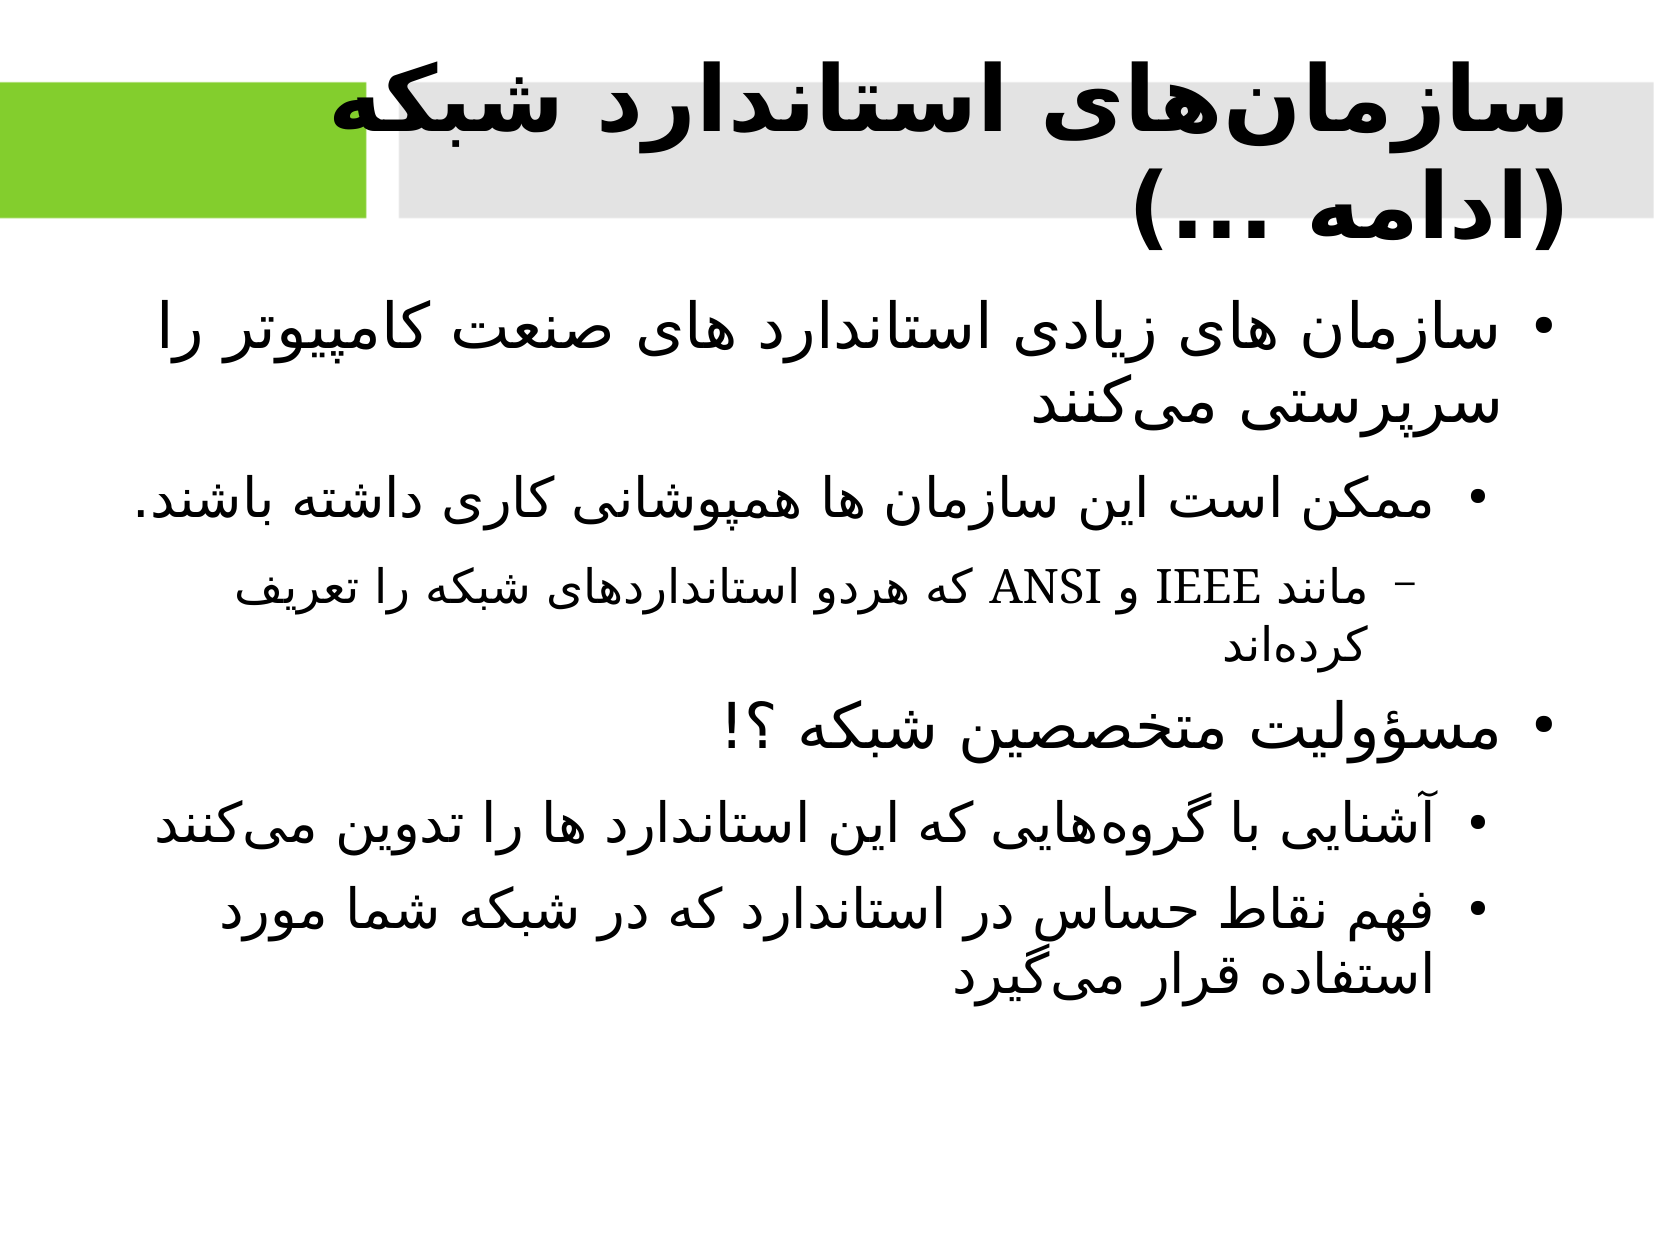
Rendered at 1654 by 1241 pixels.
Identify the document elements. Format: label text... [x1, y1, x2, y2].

title سازمان‌های استاندارد شبکه (ادامه ...) [82, 49, 1571, 257]
list سازمان های زیادی استاندارد های صنعت کامپیوتر را سرپرستی می‌کنند ممکن است این سازمان ها همپوشانی کاری داشته باشند. مانند IEEE و ANSI که هردو استانداردهای شبکه را تعریف کرده‌اند مسؤولیت متخصصین شبکه ؟! آشنایی با گروه‌هایی که این استاندارد ها را تدوین می‌کنند فهم نقاط حساس در استاندارد که در شبکه شما مورد استفاده قرار می‌گیرد [82, 290, 1571, 1109]
picture [0, 0, 1654, 1241]
